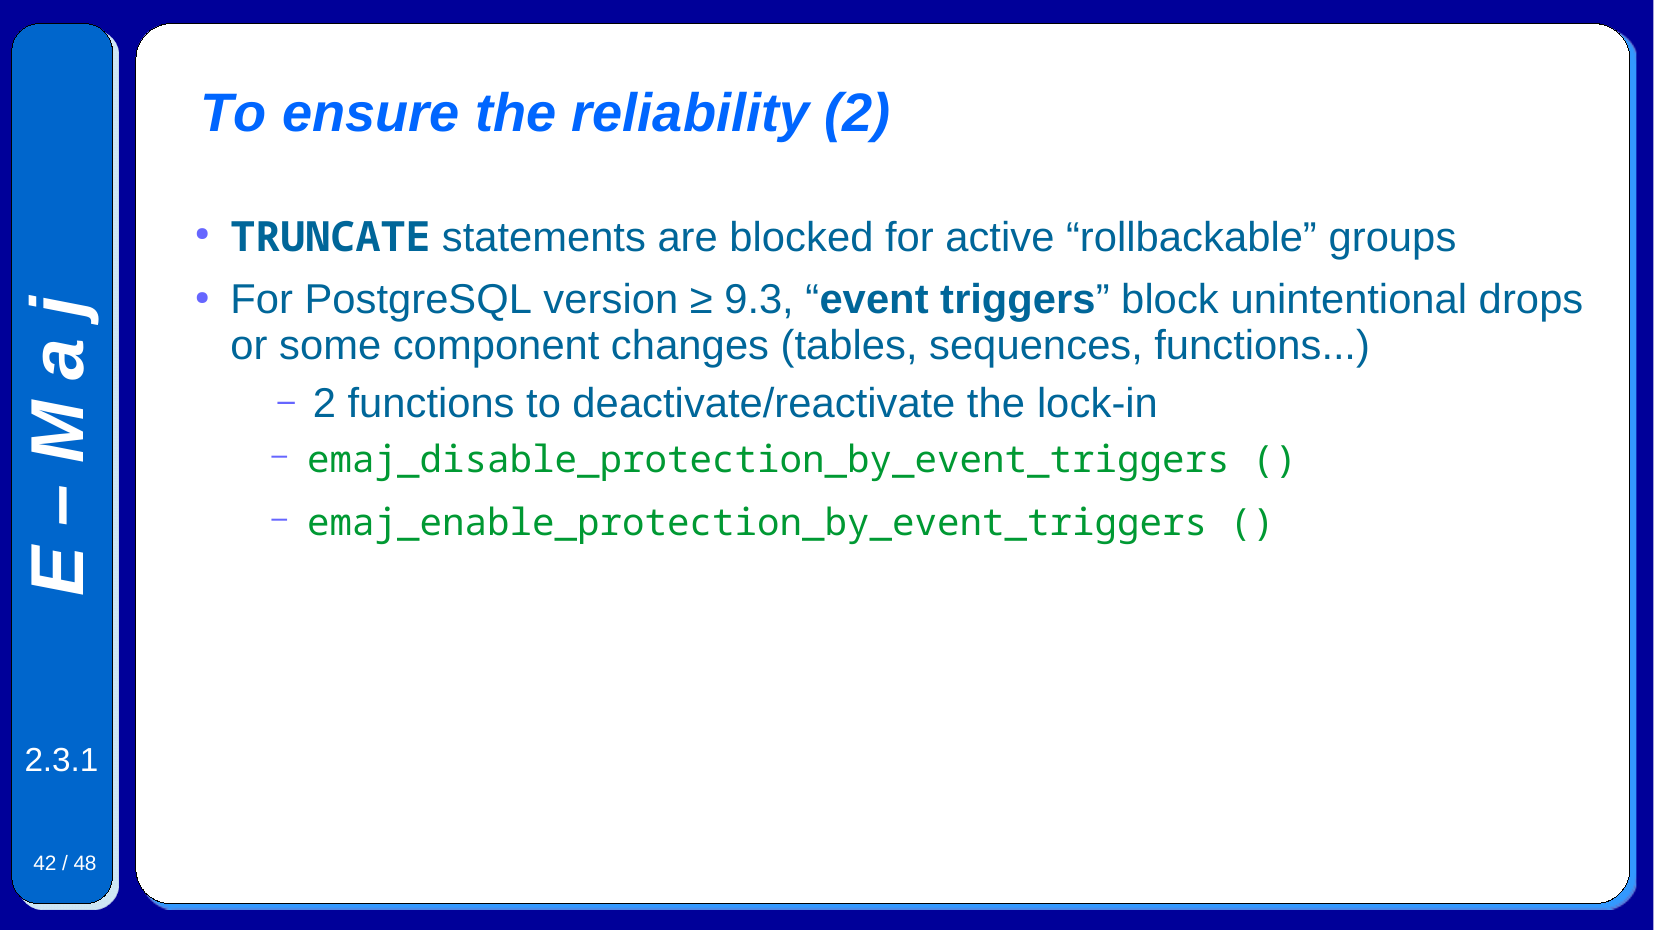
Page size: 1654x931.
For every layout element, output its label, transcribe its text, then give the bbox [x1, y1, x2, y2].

list TRUNCATE statements are blocked for active “rollbackable” groups For PostgreSQL version ≥ 9.3, “event triggers” block unintentional drops or some component changes (tables, sequences, functions...) 2 functions to deactivate/reactivate the lock-in emaj_disable_protection_by_event_triggers () emaj_enable_protection_by_event_triggers () [177, 206, 1587, 827]
title To ensure the reliability (2) [200, 34, 1575, 191]
